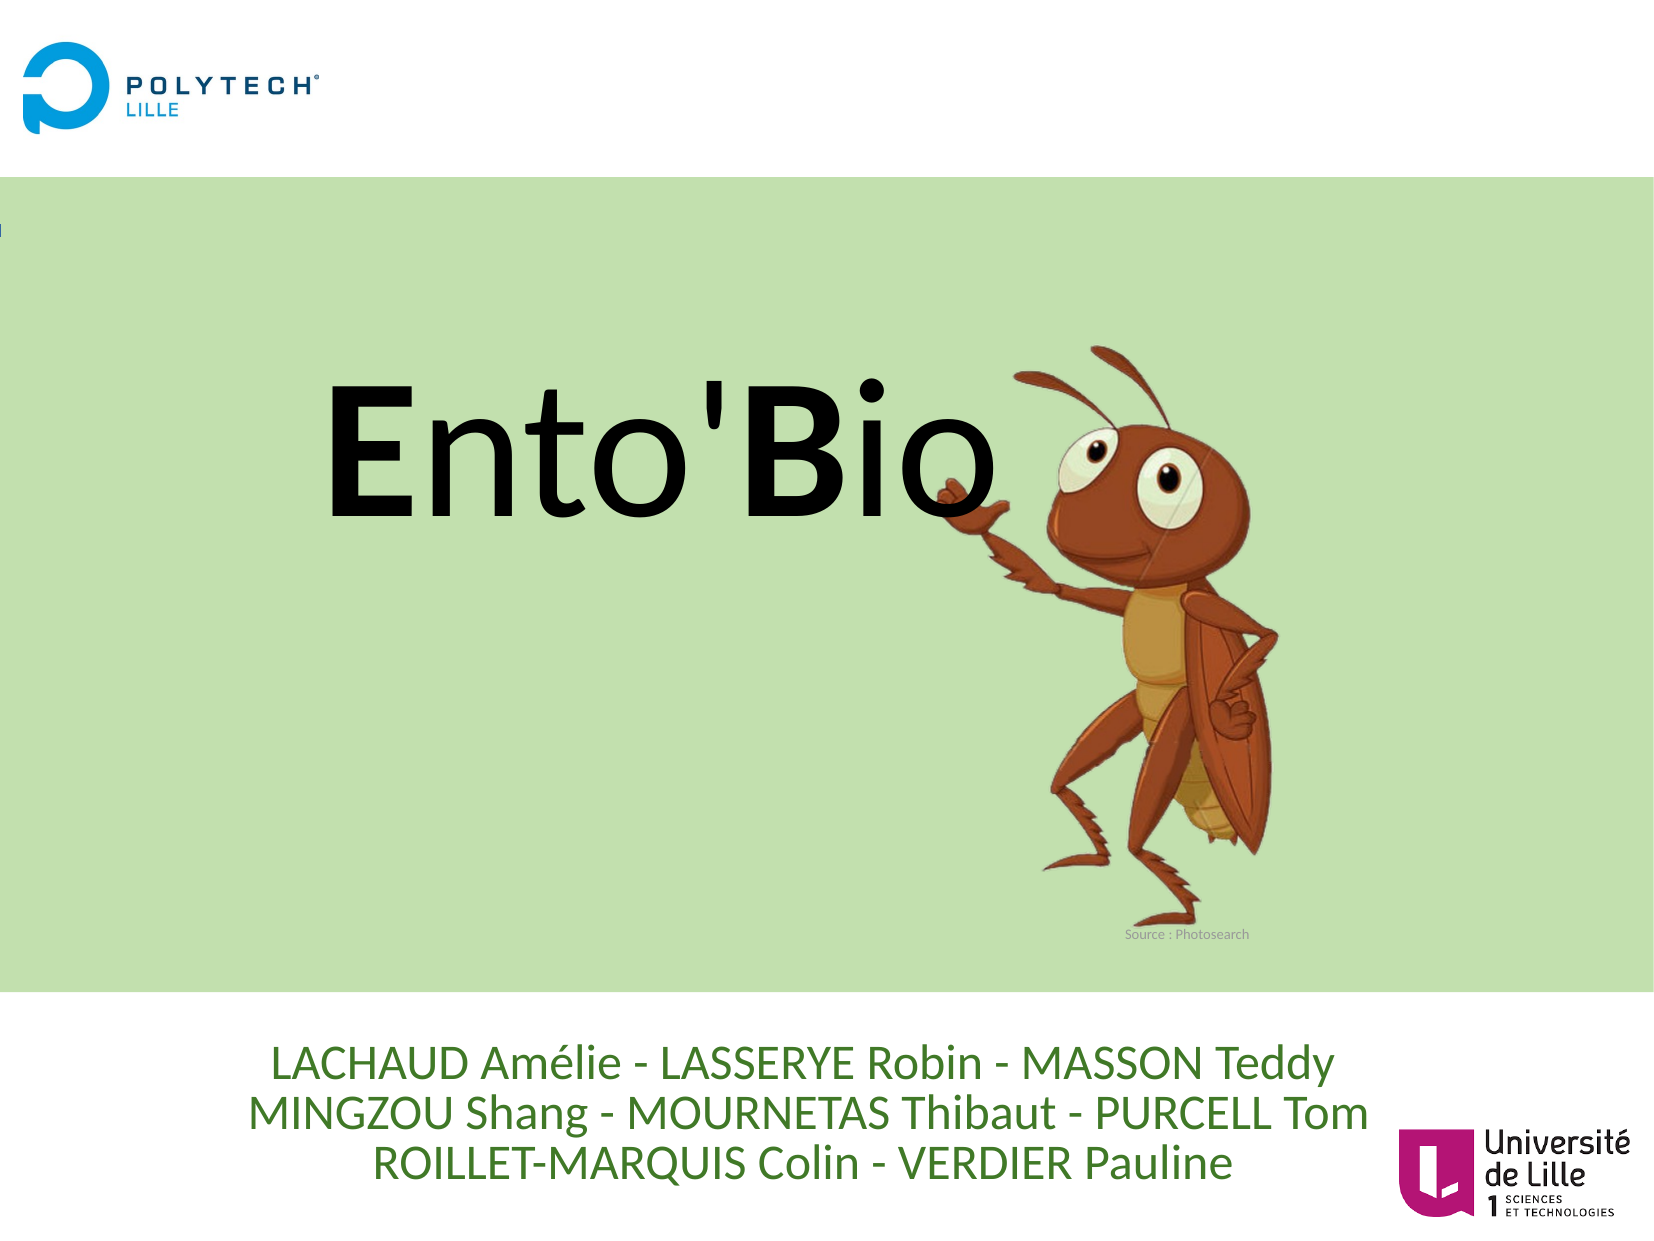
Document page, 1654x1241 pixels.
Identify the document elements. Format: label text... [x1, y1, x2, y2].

subtitle Ento'Bio [259, 283, 1063, 650]
picture [23, 10, 319, 166]
picture [1399, 1128, 1630, 1217]
text_box [0, 177, 1654, 993]
text_box LACHAUD Amélie - LASSERYE Robin - MASSON Teddy MINGZOU Shang - MOURNETAS Thibaut - PURCELL Tom ROILLET-MARQUIS Colin - VERDIER Pauline [106, 1034, 1501, 1212]
picture [885, 318, 1335, 955]
